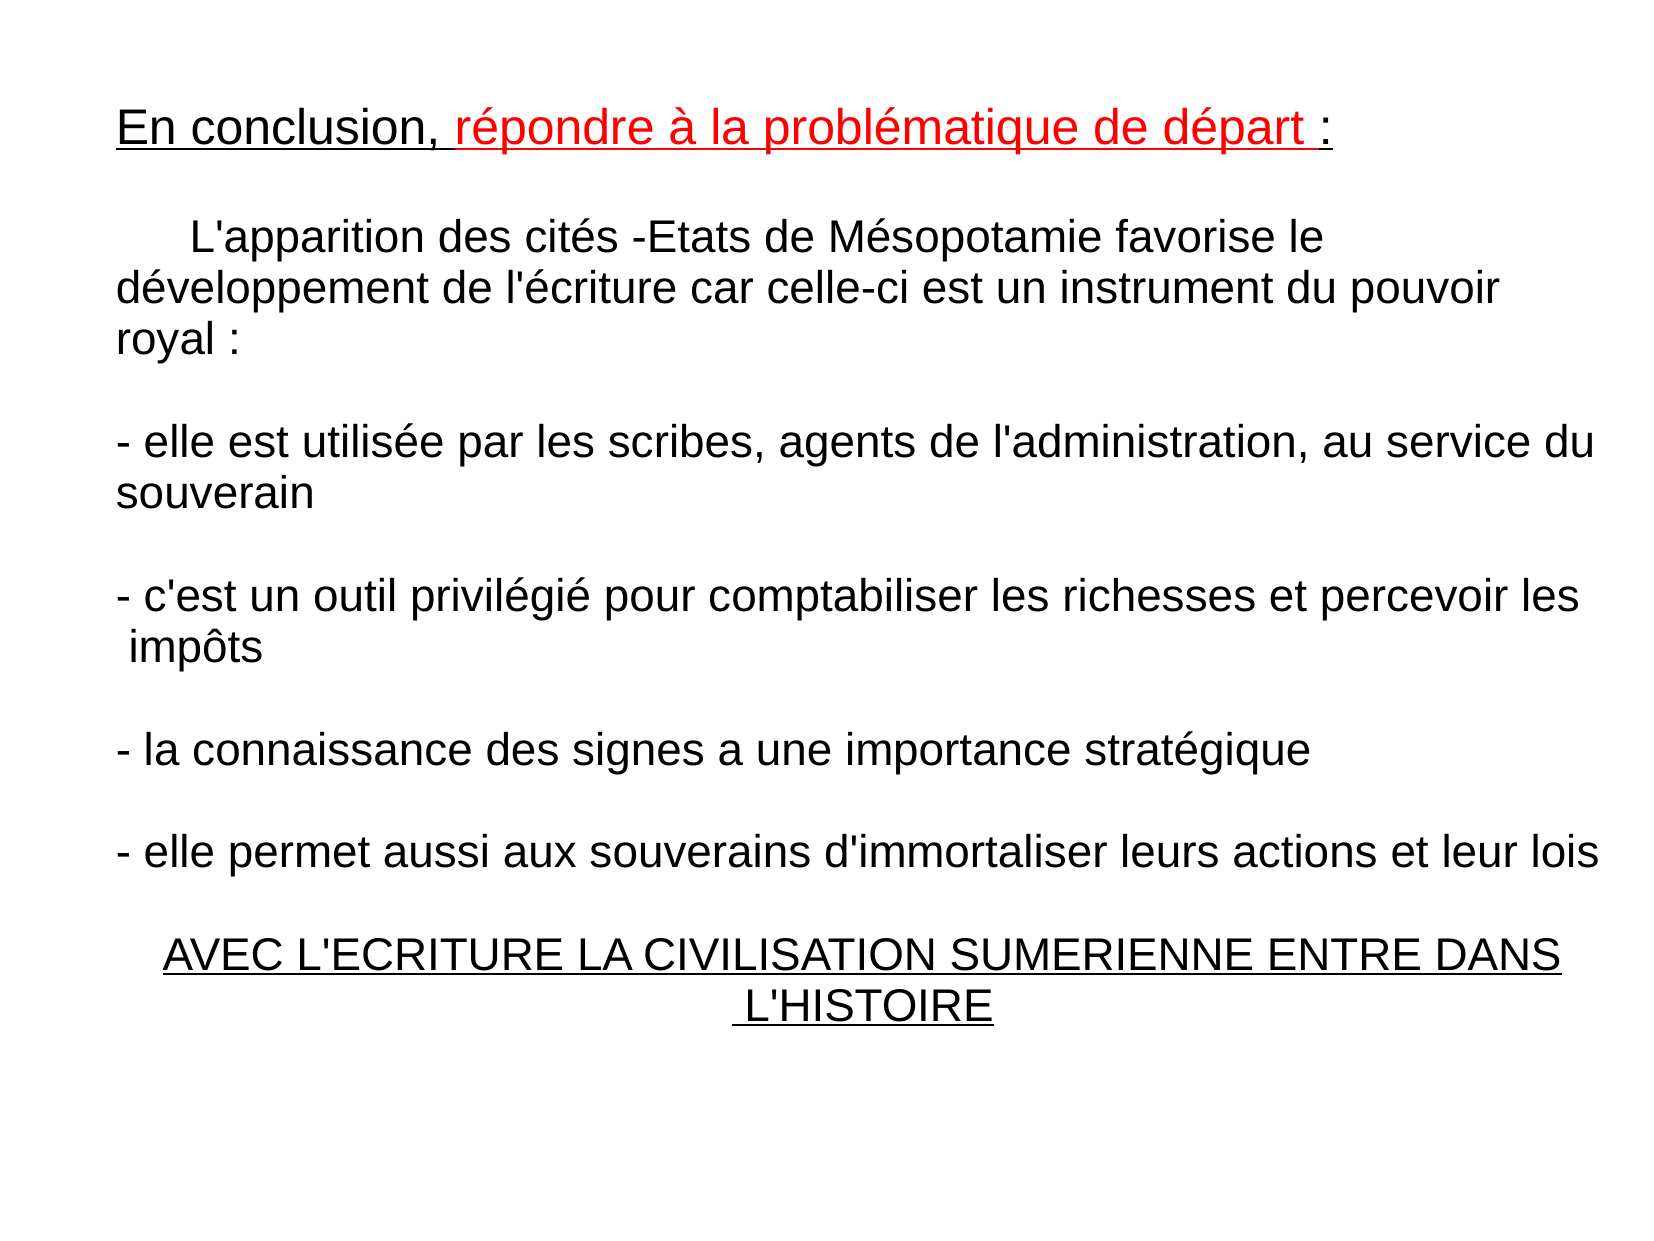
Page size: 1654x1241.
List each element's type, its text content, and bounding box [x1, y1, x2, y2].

text_box En conclusion, répondre à la problématique de départ : L'apparition des cités -Etats de Mésopotamie favorise le développement de l'écriture car celle-ci est un instrument du pouvoir royal : - elle est utilisée par les scribes, agents de l'administration, au service du souverain - c'est un outil privilégié pour comptabiliser les richesses et percevoir les impôts - la connaissance des signes a une importance stratégique - elle permet aussi aux souverains d'immortaliser leurs actions et leur lois AVEC L'ECRITURE LA CIVILISATION SUMERIENNE ENTRE DANS L'HISTOIRE [101, 92, 1625, 1137]
text_box [1269, 147, 1300, 247]
